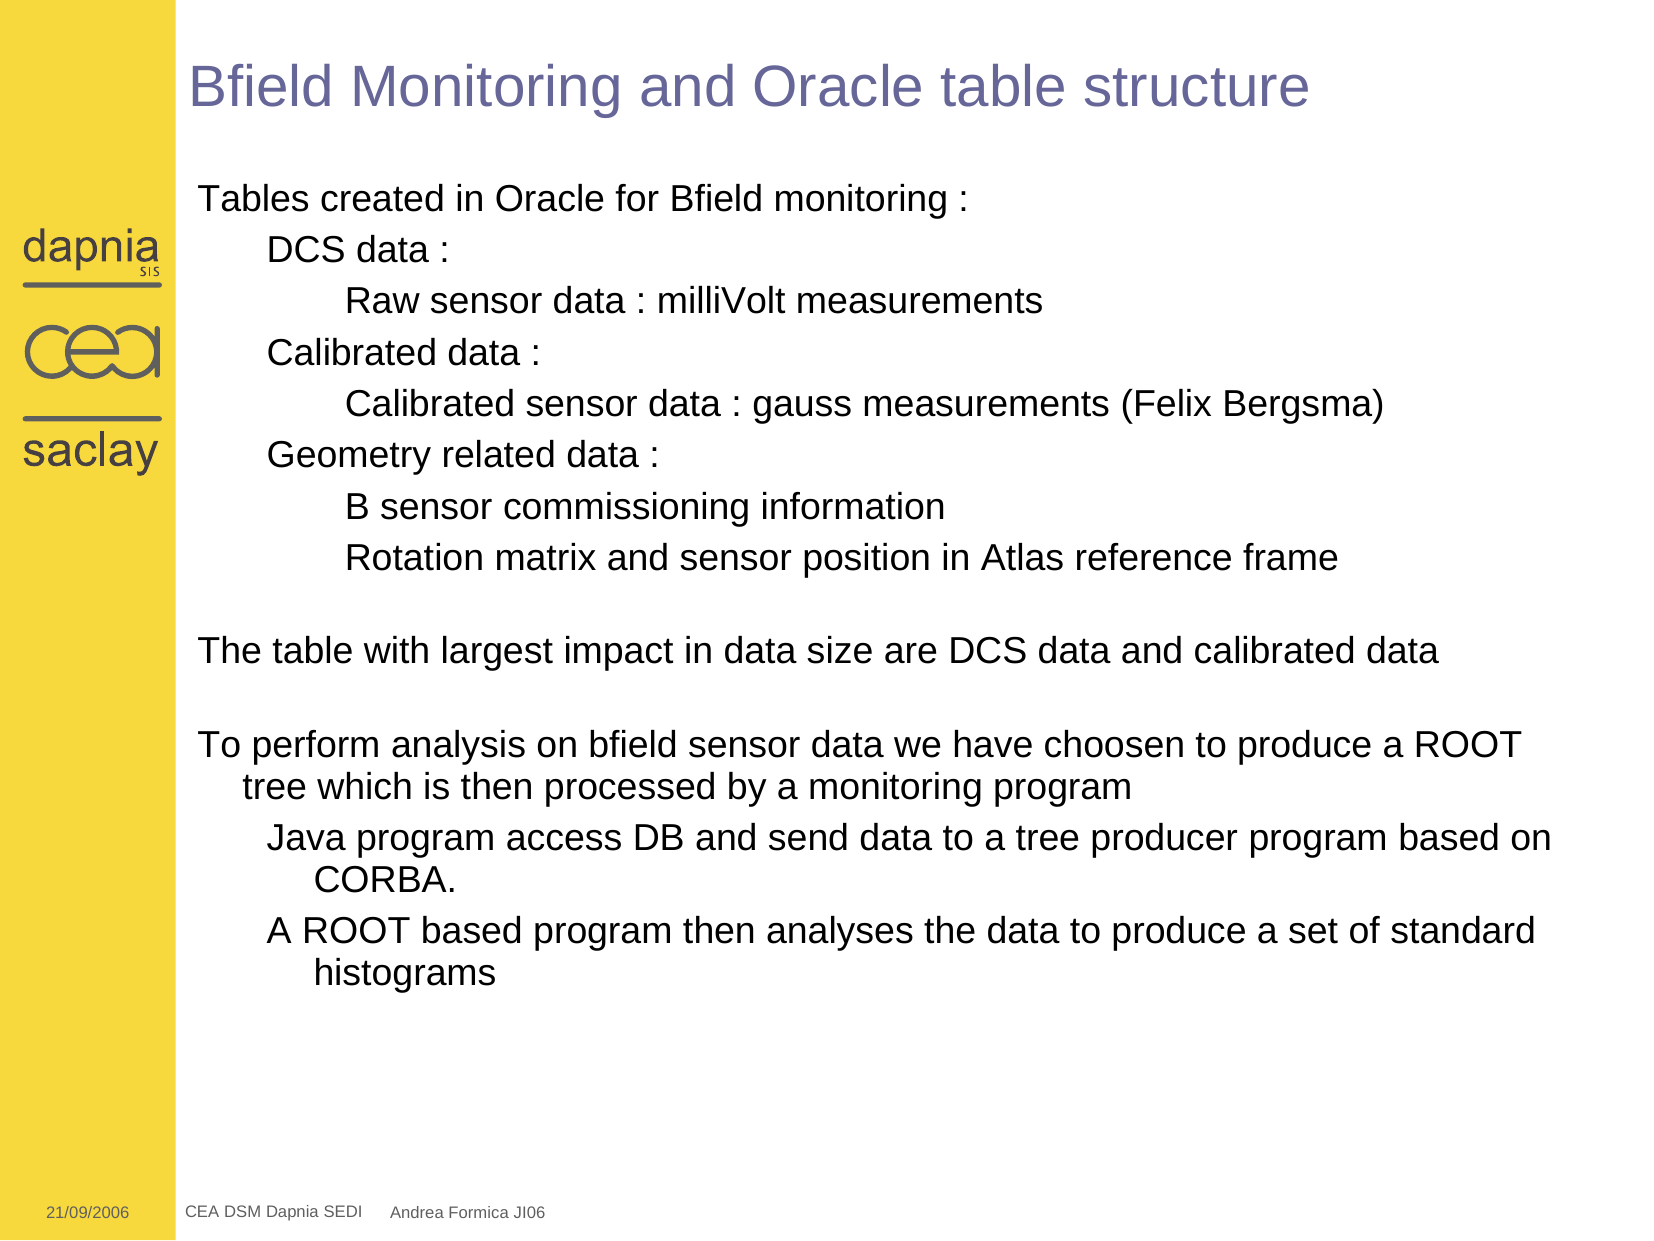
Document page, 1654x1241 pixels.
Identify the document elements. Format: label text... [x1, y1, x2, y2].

list Tables created in Oracle for Bfield monitoring : DCS data : Raw sensor data : milliVolt measurements Calibrated data : Calibrated sensor data : gauss measurements (Felix Bergsma) Geometry related data : B sensor commissioning information Rotation matrix and sensor position in Atlas reference frame The table with largest impact in data size are DCS data and calibrated data To perform analysis on bfield sensor data we have choosen to produce a ROOT tree which is then processed by a monitoring program Java program access DB and send data to a tree producer program based on CORBA. A ROOT based program then analyses the data to produce a set of standard histograms [188, 177, 1571, 1158]
title Bfield Monitoring and Oracle table structure [188, 10, 1654, 162]
